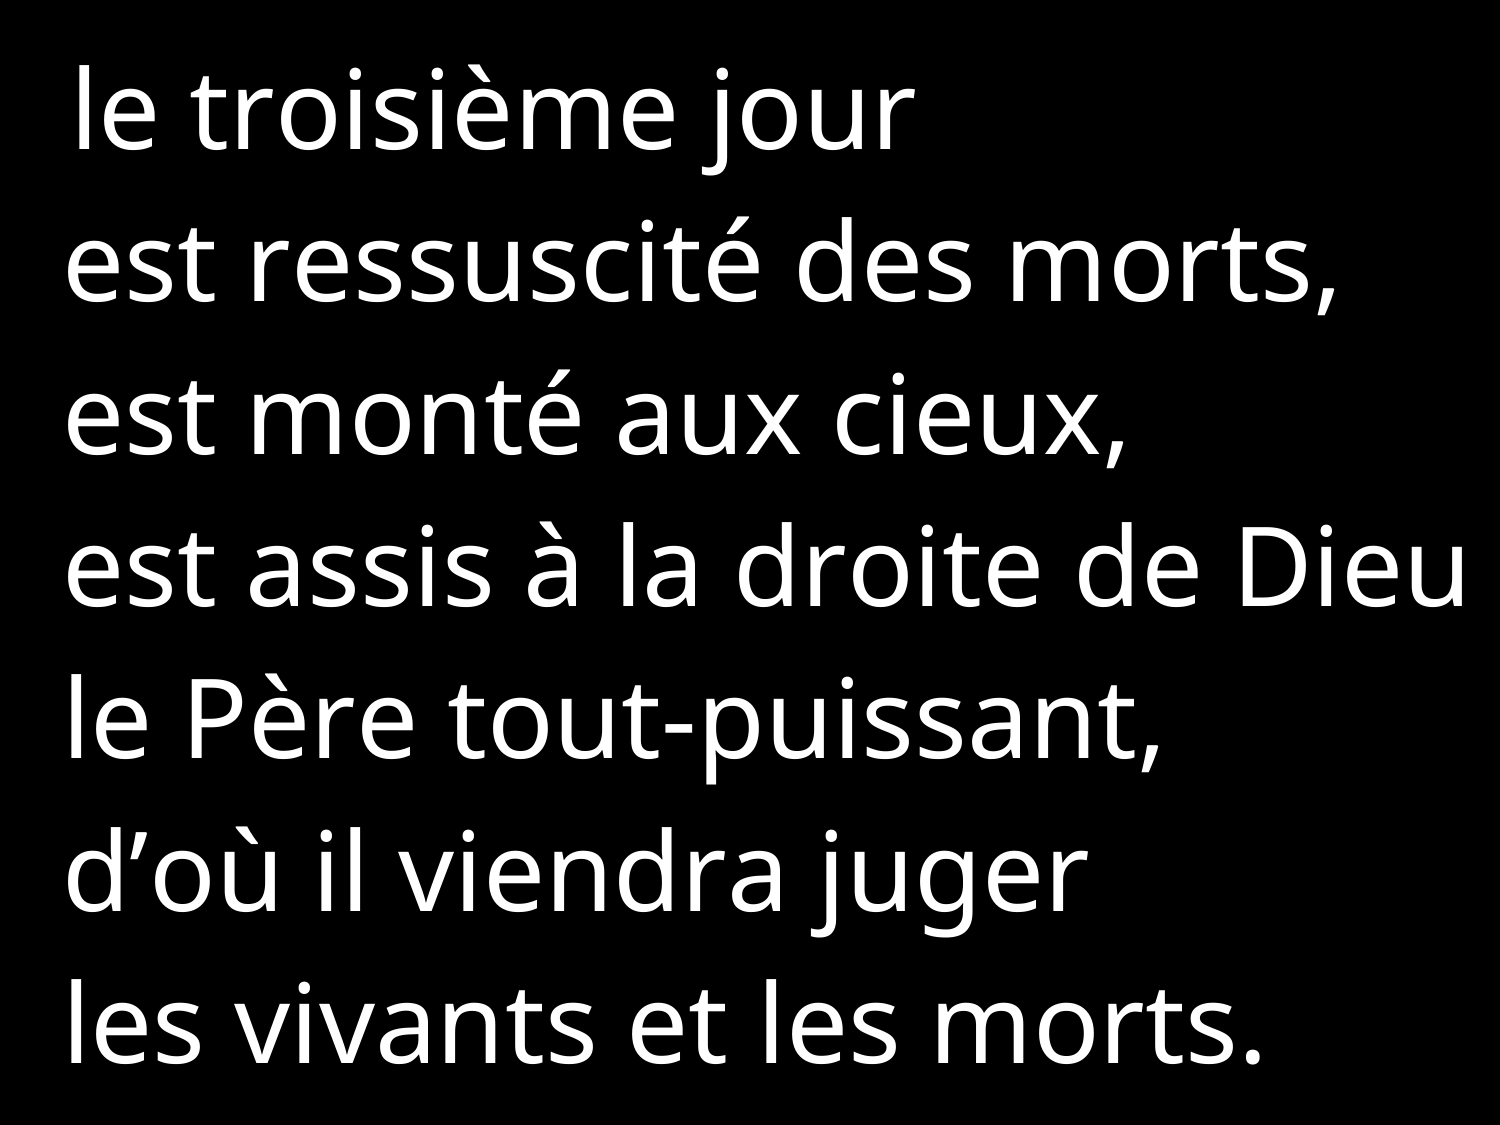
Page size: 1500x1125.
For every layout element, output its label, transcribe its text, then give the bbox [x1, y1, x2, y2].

text_box le troisième jour est ressuscité des morts, est monté aux cieux, est assis à la droite de Dieu le Père tout-puissant, d’où il viendra juger les vivants et les morts. [47, 11, 1489, 1105]
